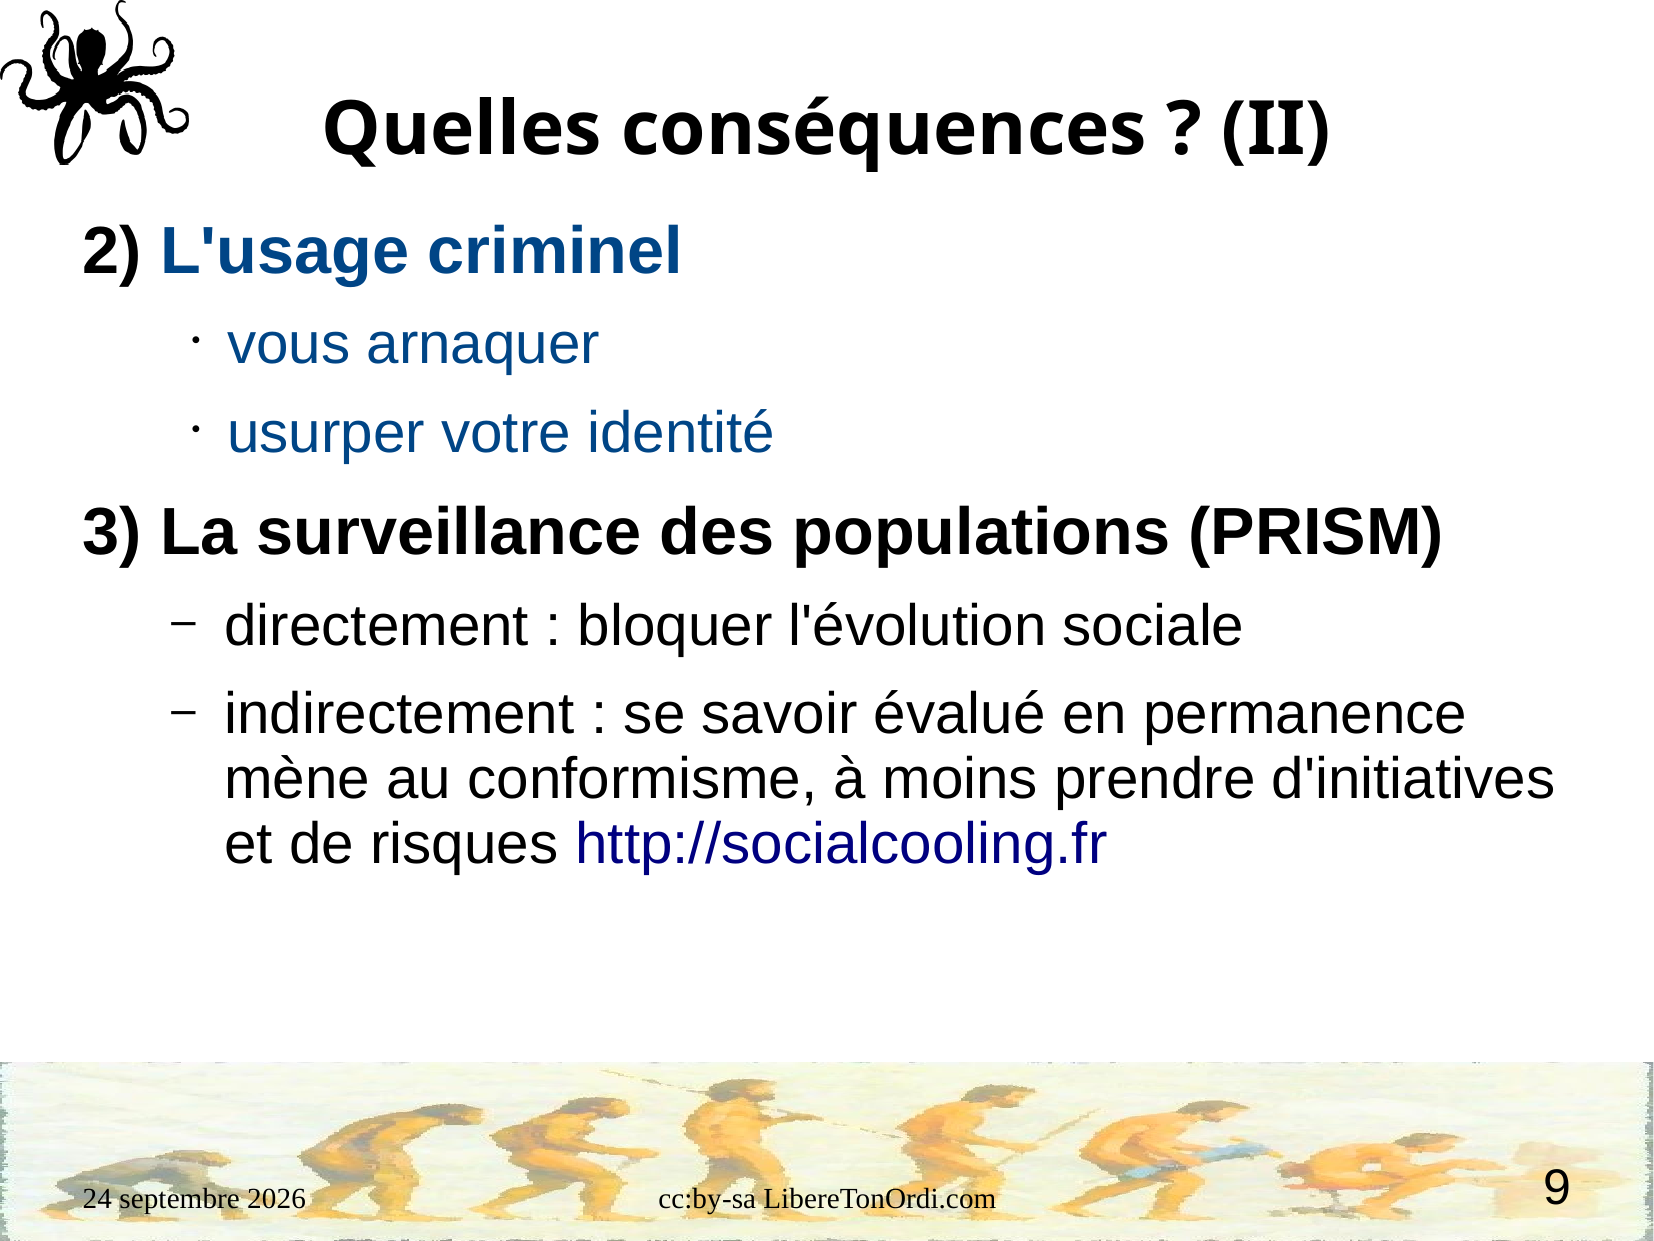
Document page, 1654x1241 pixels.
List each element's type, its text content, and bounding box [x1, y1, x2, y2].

picture [0, 0, 189, 165]
picture [0, 1062, 1654, 1241]
title Quelles conséquences ? (II) [82, 48, 1571, 202]
list L'usage criminel vous arnaquer usurper votre identité La surveillance des populations (PRISM) directement : bloquer l'évolution sociale indirectement : se savoir évalué en permanence mène au conformisme, à moins prendre d'initiatives et de risques http://socialcooling.fr [82, 212, 1571, 1063]
